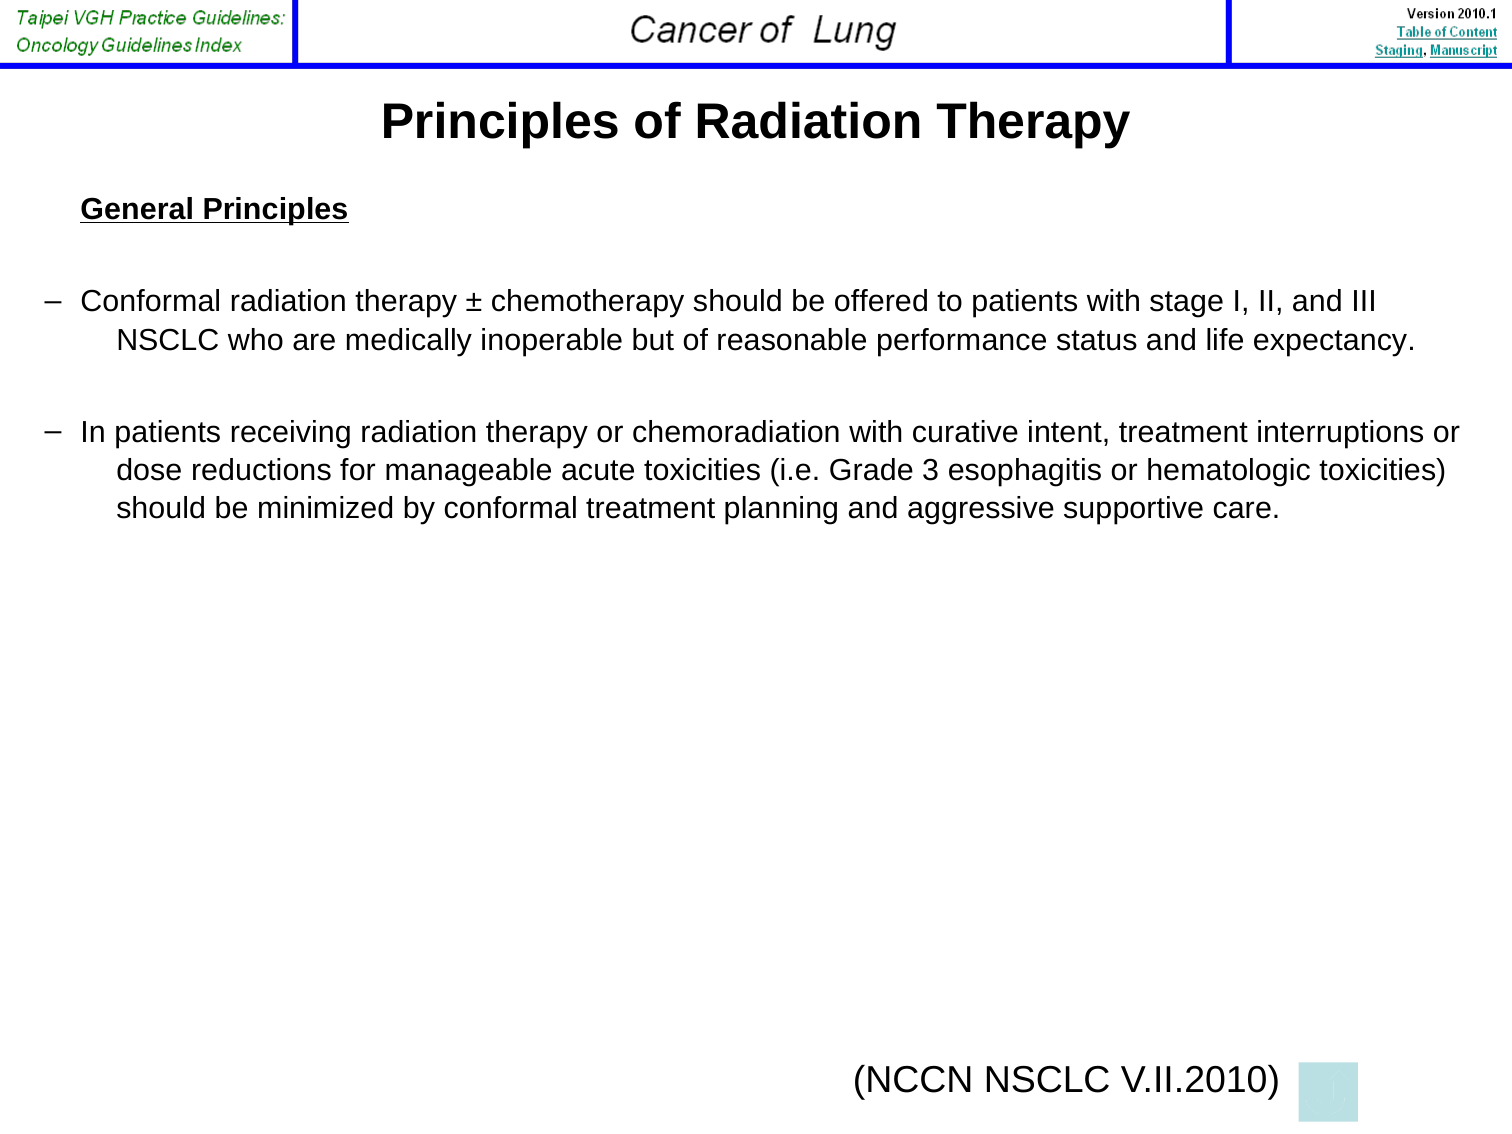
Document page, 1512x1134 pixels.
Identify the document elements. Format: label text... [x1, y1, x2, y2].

list General Principles Conformal radiation therapy ± chemotherapy should be offered to patients with stage I, II, and III NSCLC who are medically inoperable but of reasonable performance status and life expectancy. In patients receiving radiation therapy or chemoradiation with curative intent, treatment interruptions or dose reductions for manageable acute toxicities (i.e. Grade 3 esophagitis or hematologic toxicities) should be minimized by conformal treatment planning and aggressive supportive care. [29, 180, 1483, 571]
text_box (NCCN NSCLC V.II.2010) [838, 1047, 1295, 1107]
title Principles of Radiation Therapy [0, 70, 1512, 166]
